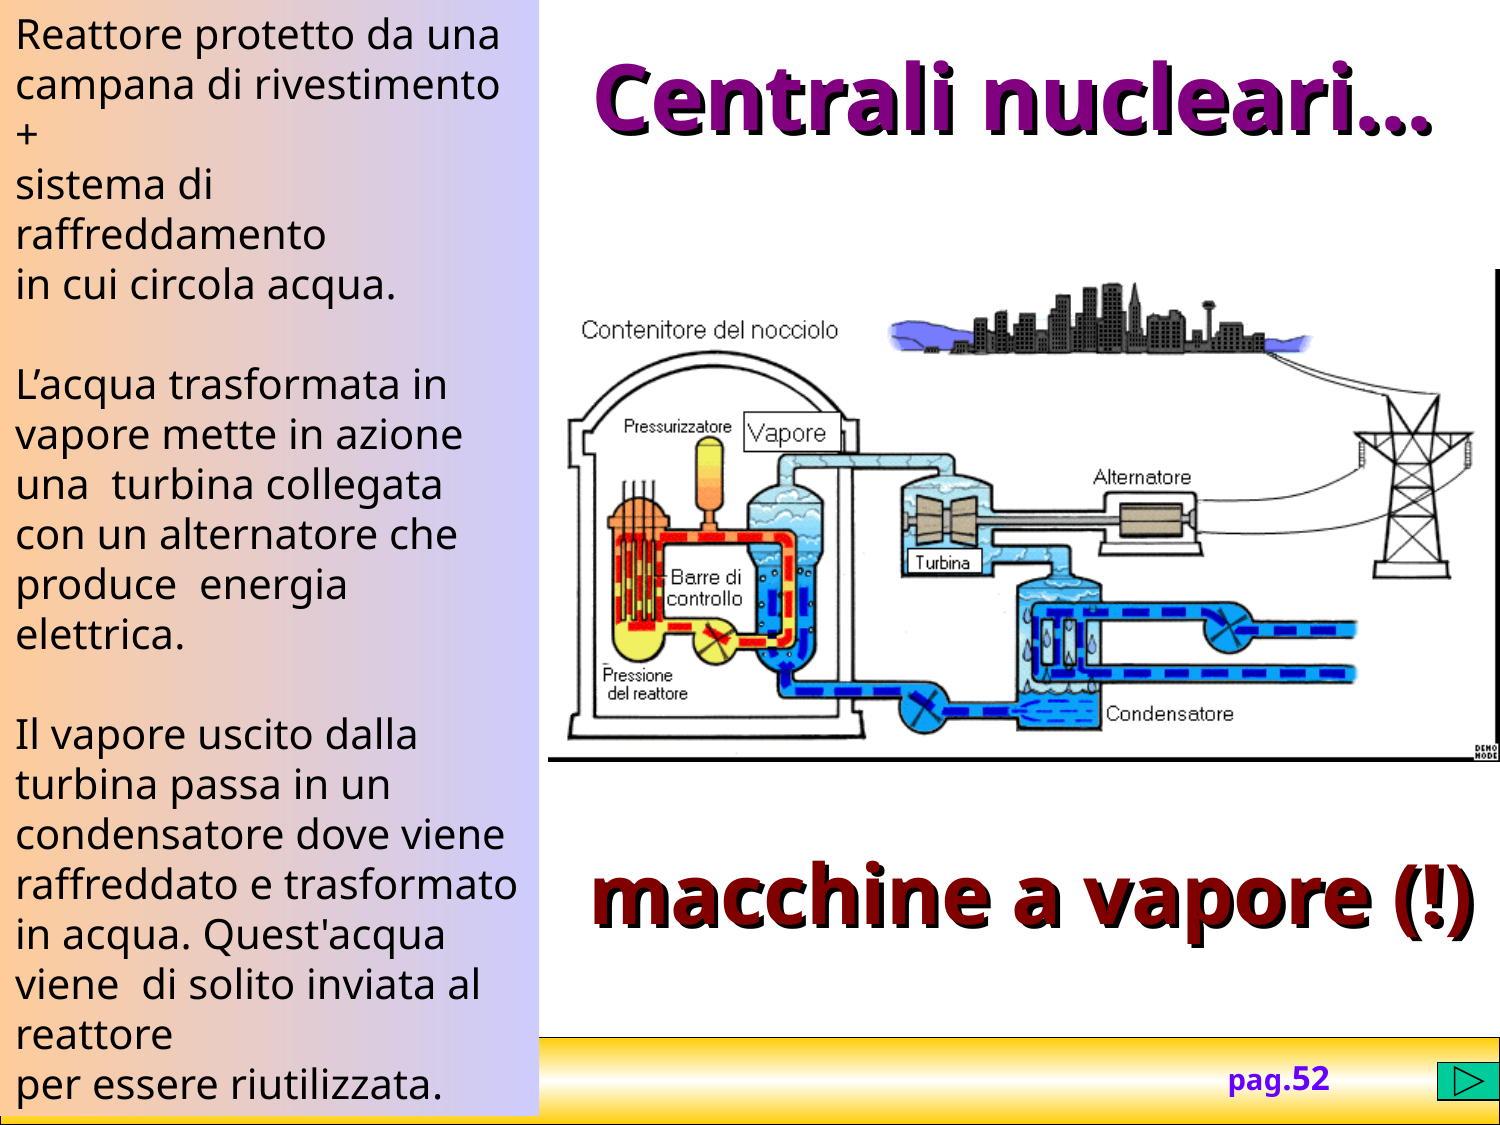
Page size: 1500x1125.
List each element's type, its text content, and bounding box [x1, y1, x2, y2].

text_box Reattore protetto da una campana di rivestimento + sistema di raffreddamento in cui circola acqua. L’acqua trasformata in vapore mette in azione una turbina collegata con un alternatore che produce energia elettrica. Il vapore uscito dalla turbina passa in un condensatore dove viene raffreddato e trasformato in acqua. Quest'acqua viene di solito inviata al reattore per essere riutilizzata. [0, 0, 540, 1116]
title Centrali nucleari... [540, 0, 1500, 188]
picture [548, 269, 1500, 762]
title macchine a vapore (!) [525, 797, 1500, 985]
